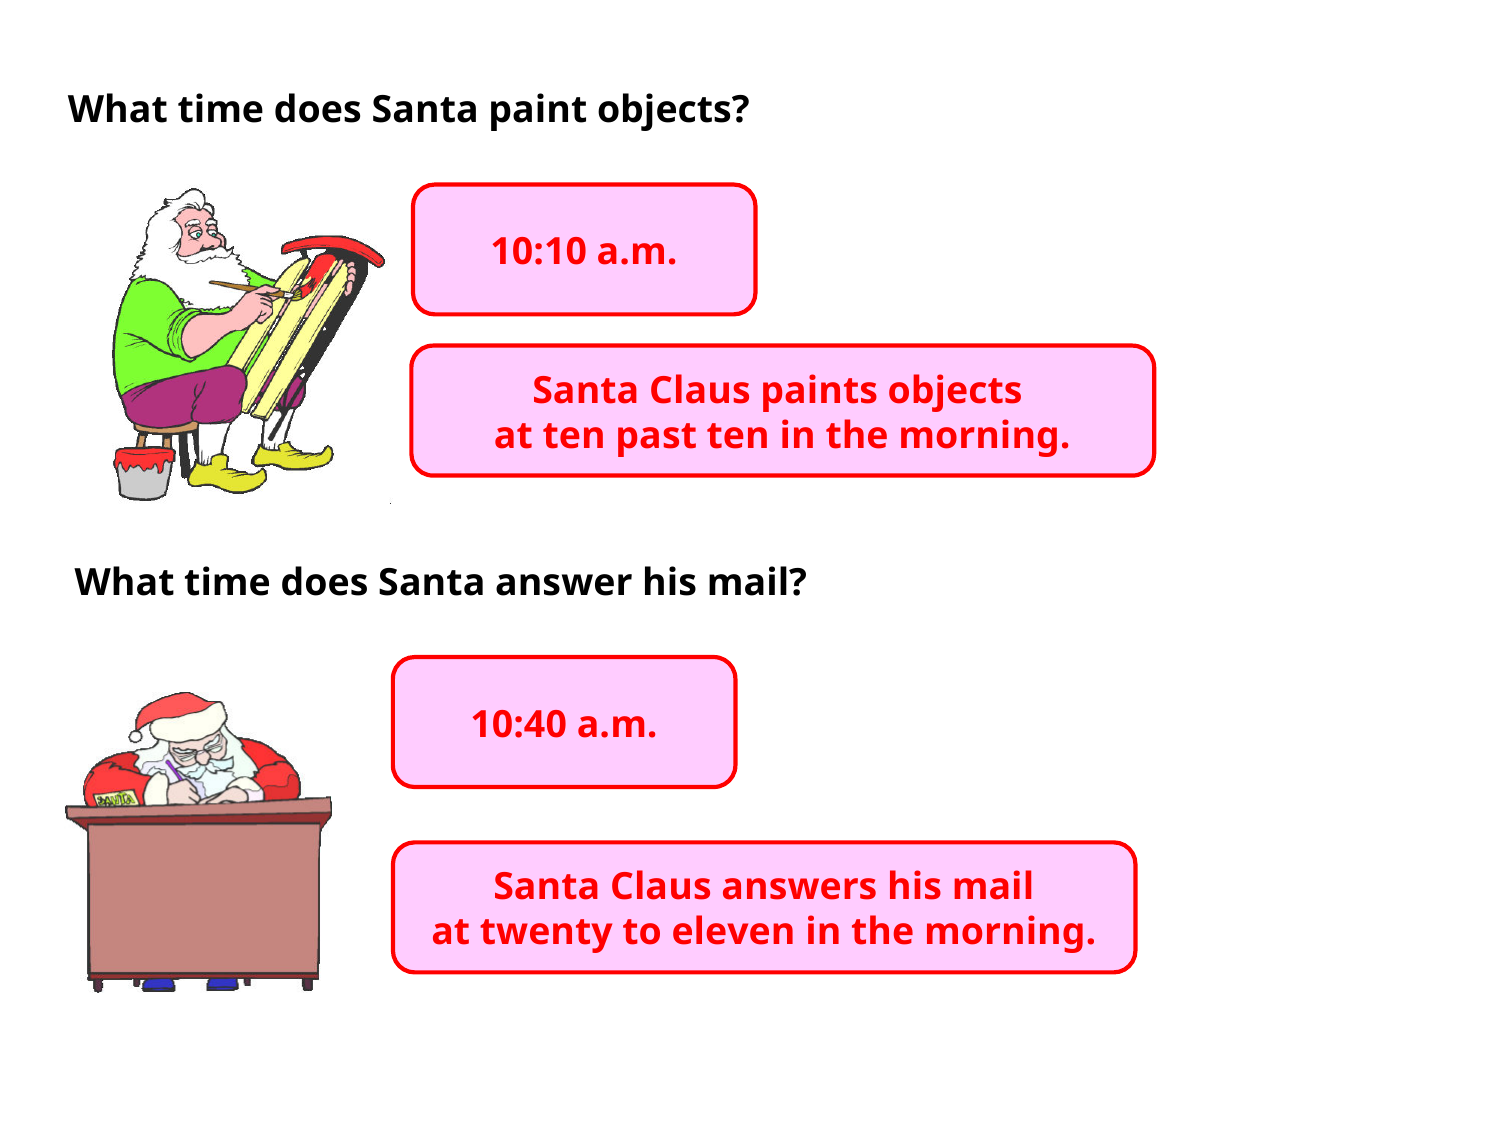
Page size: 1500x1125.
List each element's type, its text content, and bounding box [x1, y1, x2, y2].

text_box Santa Claus answers his mail at twenty to eleven in the morning. [392, 842, 1136, 973]
picture [64, 692, 332, 993]
picture [112, 184, 393, 504]
text_box What time does Santa paint objects? [53, 77, 1211, 139]
text_box 10:40 a.m. [392, 657, 736, 788]
text_box What time does Santa answer his mail? [59, 550, 1218, 612]
text_box Santa Claus paints objects at ten past ten in the morning. [411, 345, 1155, 476]
text_box 10:10 a.m. [412, 184, 756, 315]
